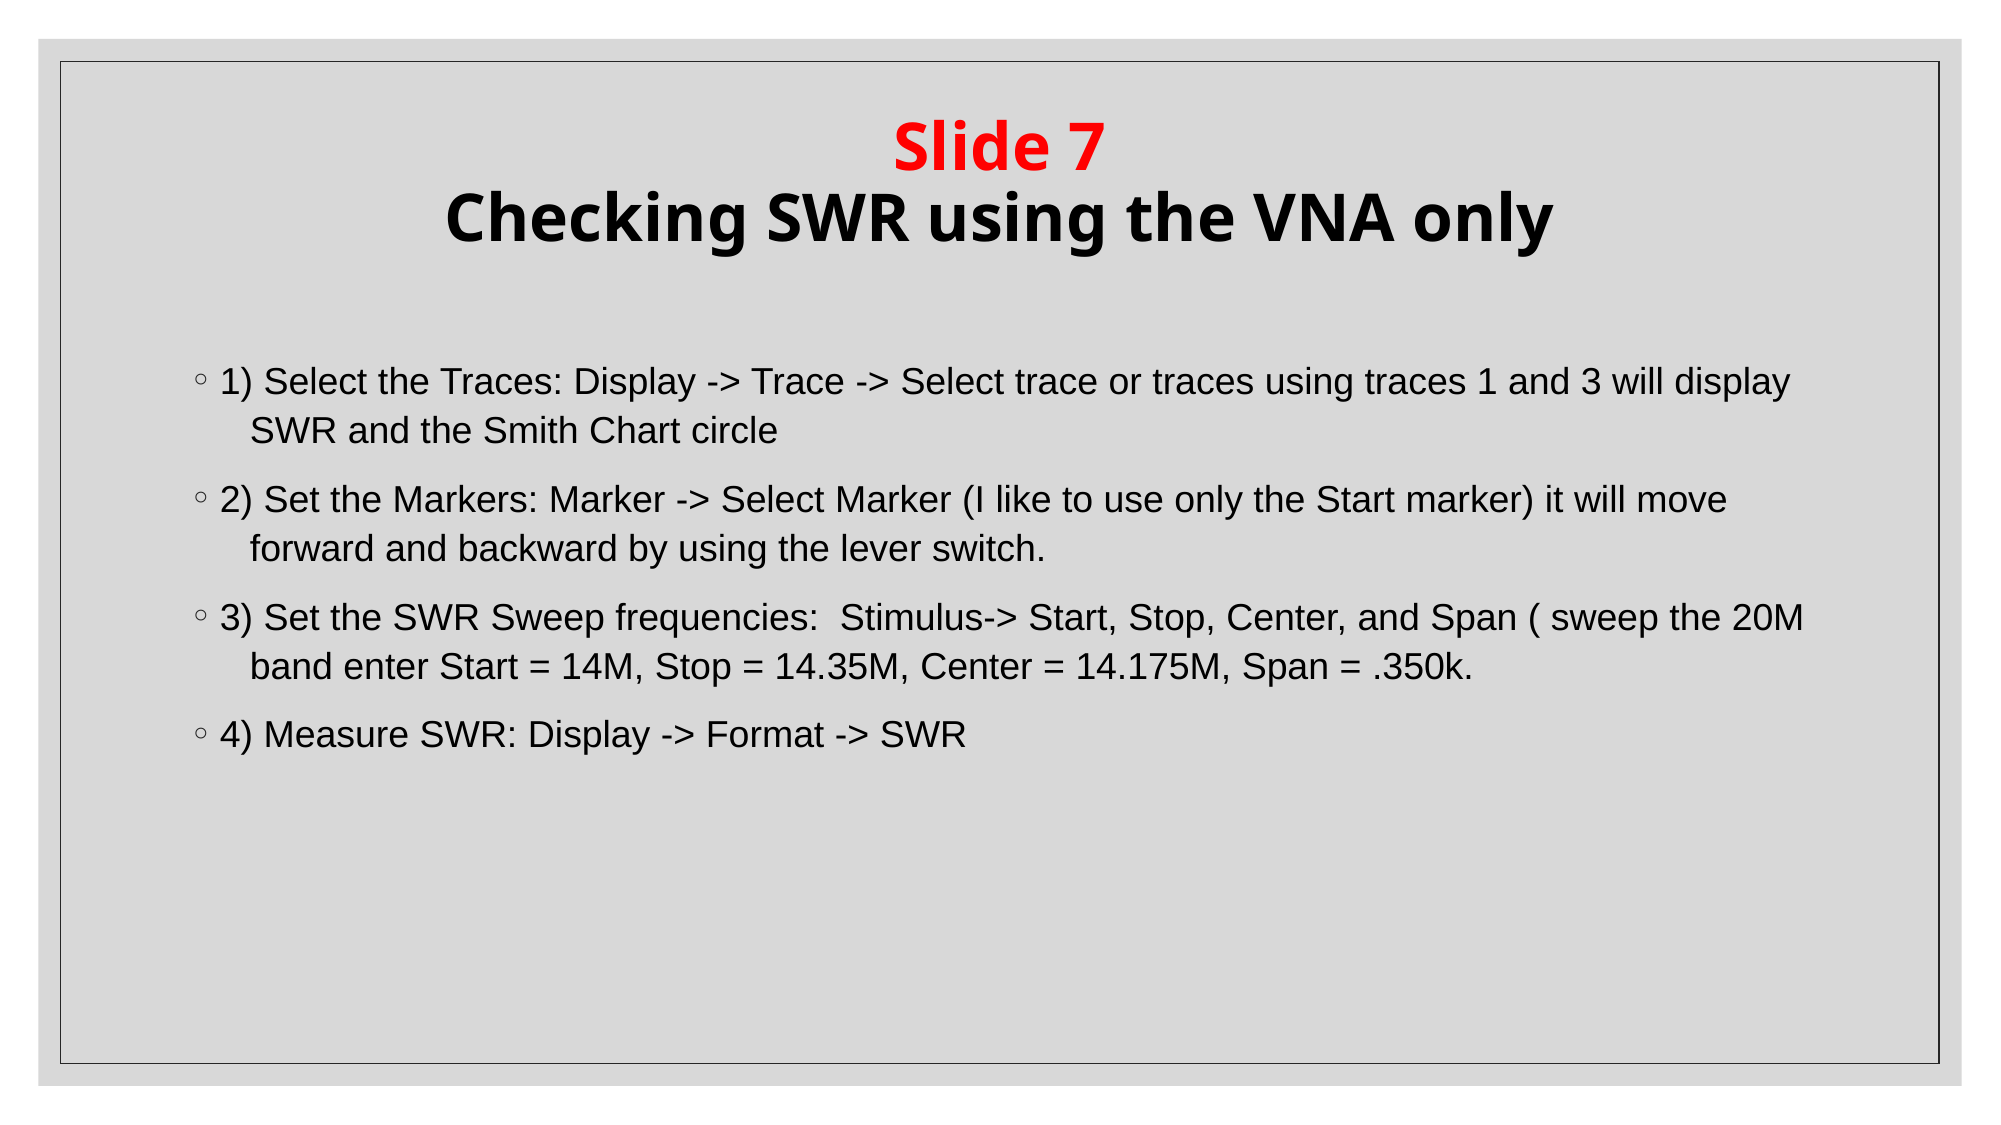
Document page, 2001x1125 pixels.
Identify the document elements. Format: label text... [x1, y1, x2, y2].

list 1) Select the Traces: Display -> Trace -> Select trace or traces using traces 1 and 3 will display SWR and the Smith Chart circle 2) Set the Markers: Marker -> Select Marker (I like to use only the Start marker) it will move forward and backward by using the lever switch. 3) Set the SWR Sweep frequencies: Stimulus-> Start, Stop, Center, and Span ( sweep the 20M band enter Start = 14M, Stop = 14.35M, Center = 14.175M, Span = .350k. 4) Measure SWR: Display -> Format -> SWR [174, 345, 1825, 977]
title Slide 7 Checking SWR using the VNA only [174, 105, 1825, 264]
